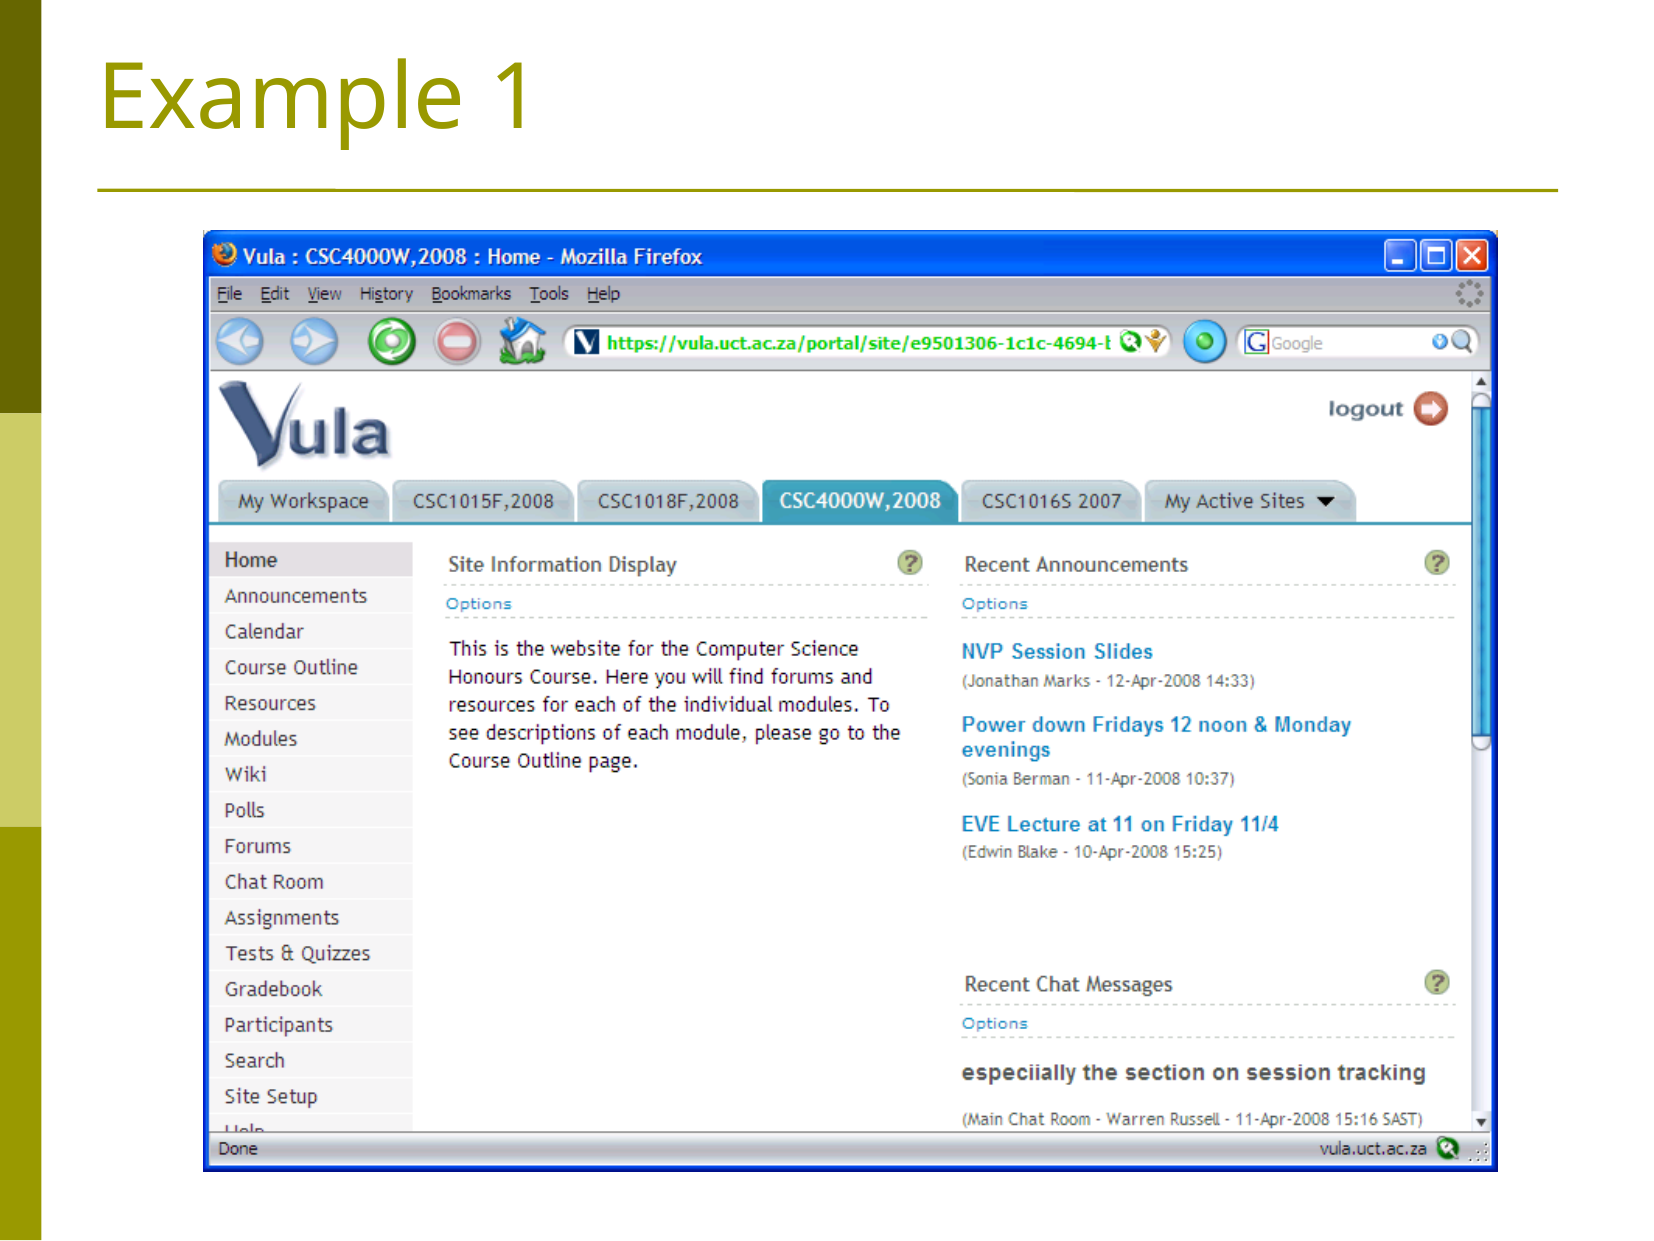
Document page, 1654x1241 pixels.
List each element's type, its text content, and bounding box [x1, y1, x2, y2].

picture [203, 230, 1498, 1172]
title Example 1 [82, 0, 1571, 164]
